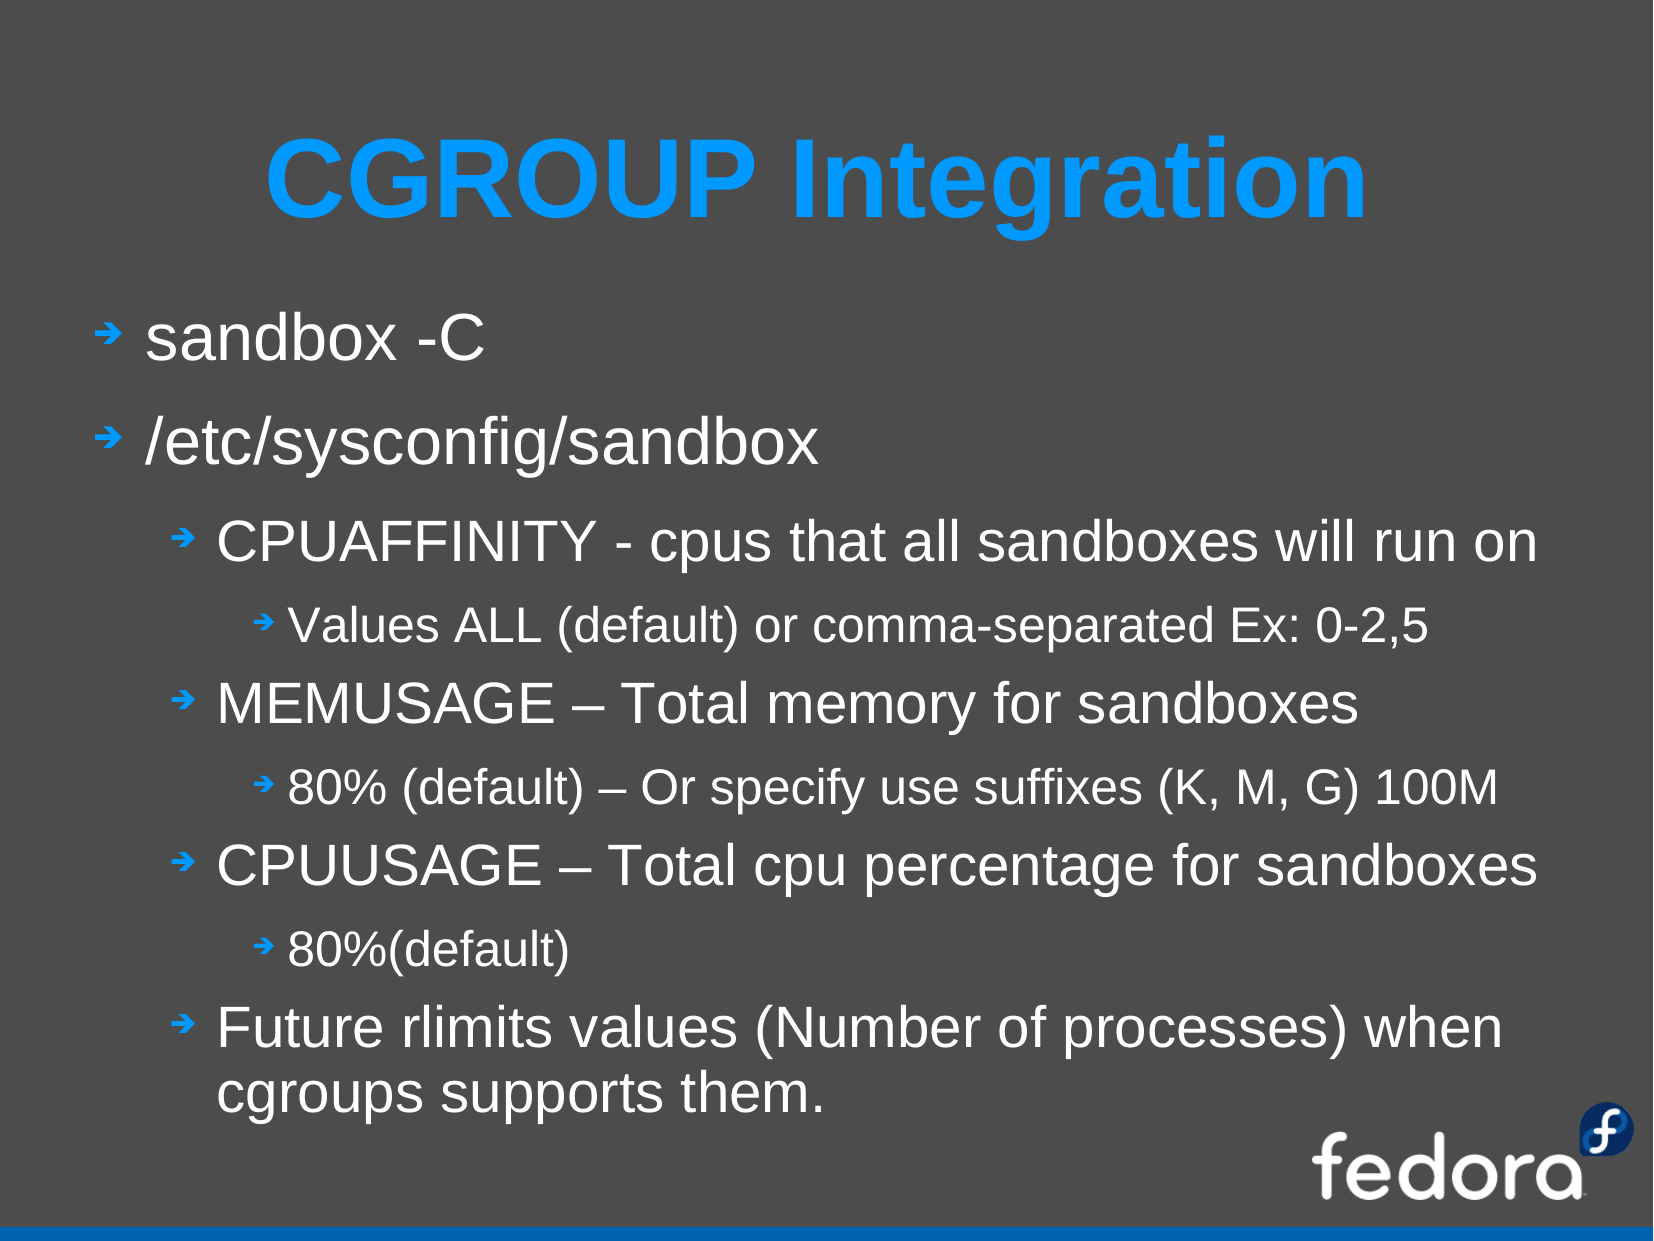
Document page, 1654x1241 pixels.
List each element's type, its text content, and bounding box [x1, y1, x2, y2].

picture [1312, 1102, 1634, 1200]
list sandbox -C /etc/sysconfig/sandbox CPUAFFINITY - cpus that all sandboxes will run on Values ALL (default) or comma-separated Ex: 0-2,5 MEMUSAGE – Total memory for sandboxes 80% (default) – Or specify use suffixes (K, M, G) 100M CPUUSAGE – Total cpu percentage for sandboxes 80%(default) Future rlimits values (Number of processes) when cgroups supports them. [74, 300, 1575, 1126]
title CGROUP Integration [112, 75, 1524, 283]
